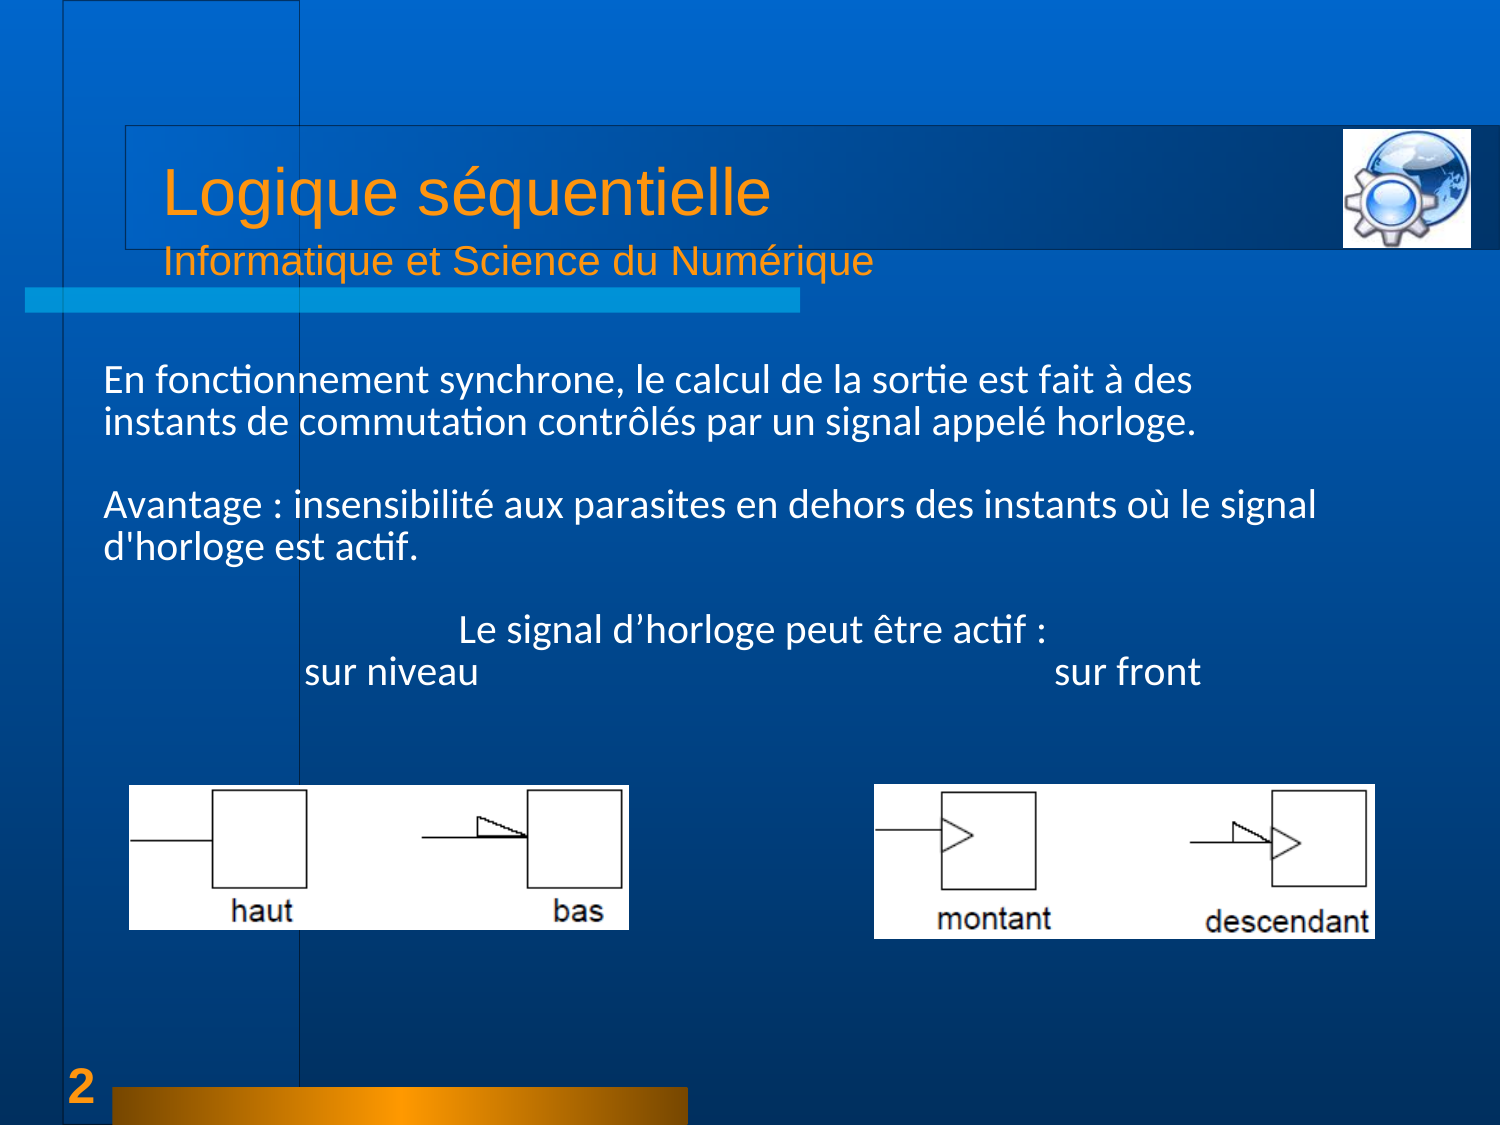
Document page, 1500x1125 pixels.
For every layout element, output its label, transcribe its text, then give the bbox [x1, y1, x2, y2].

text_box En fonctionnement synchrone, le calcul de la sortie est fait à des instants de commutation contrôlés par un signal appelé horloge. Avantage : insensibilité aux parasites en dehors des instants où le signal d'horloge est actif. Le signal d’horloge peut être actif : sur niveau sur front [88, 354, 1418, 829]
picture [129, 785, 629, 930]
picture [874, 784, 1375, 939]
picture [1343, 129, 1471, 248]
